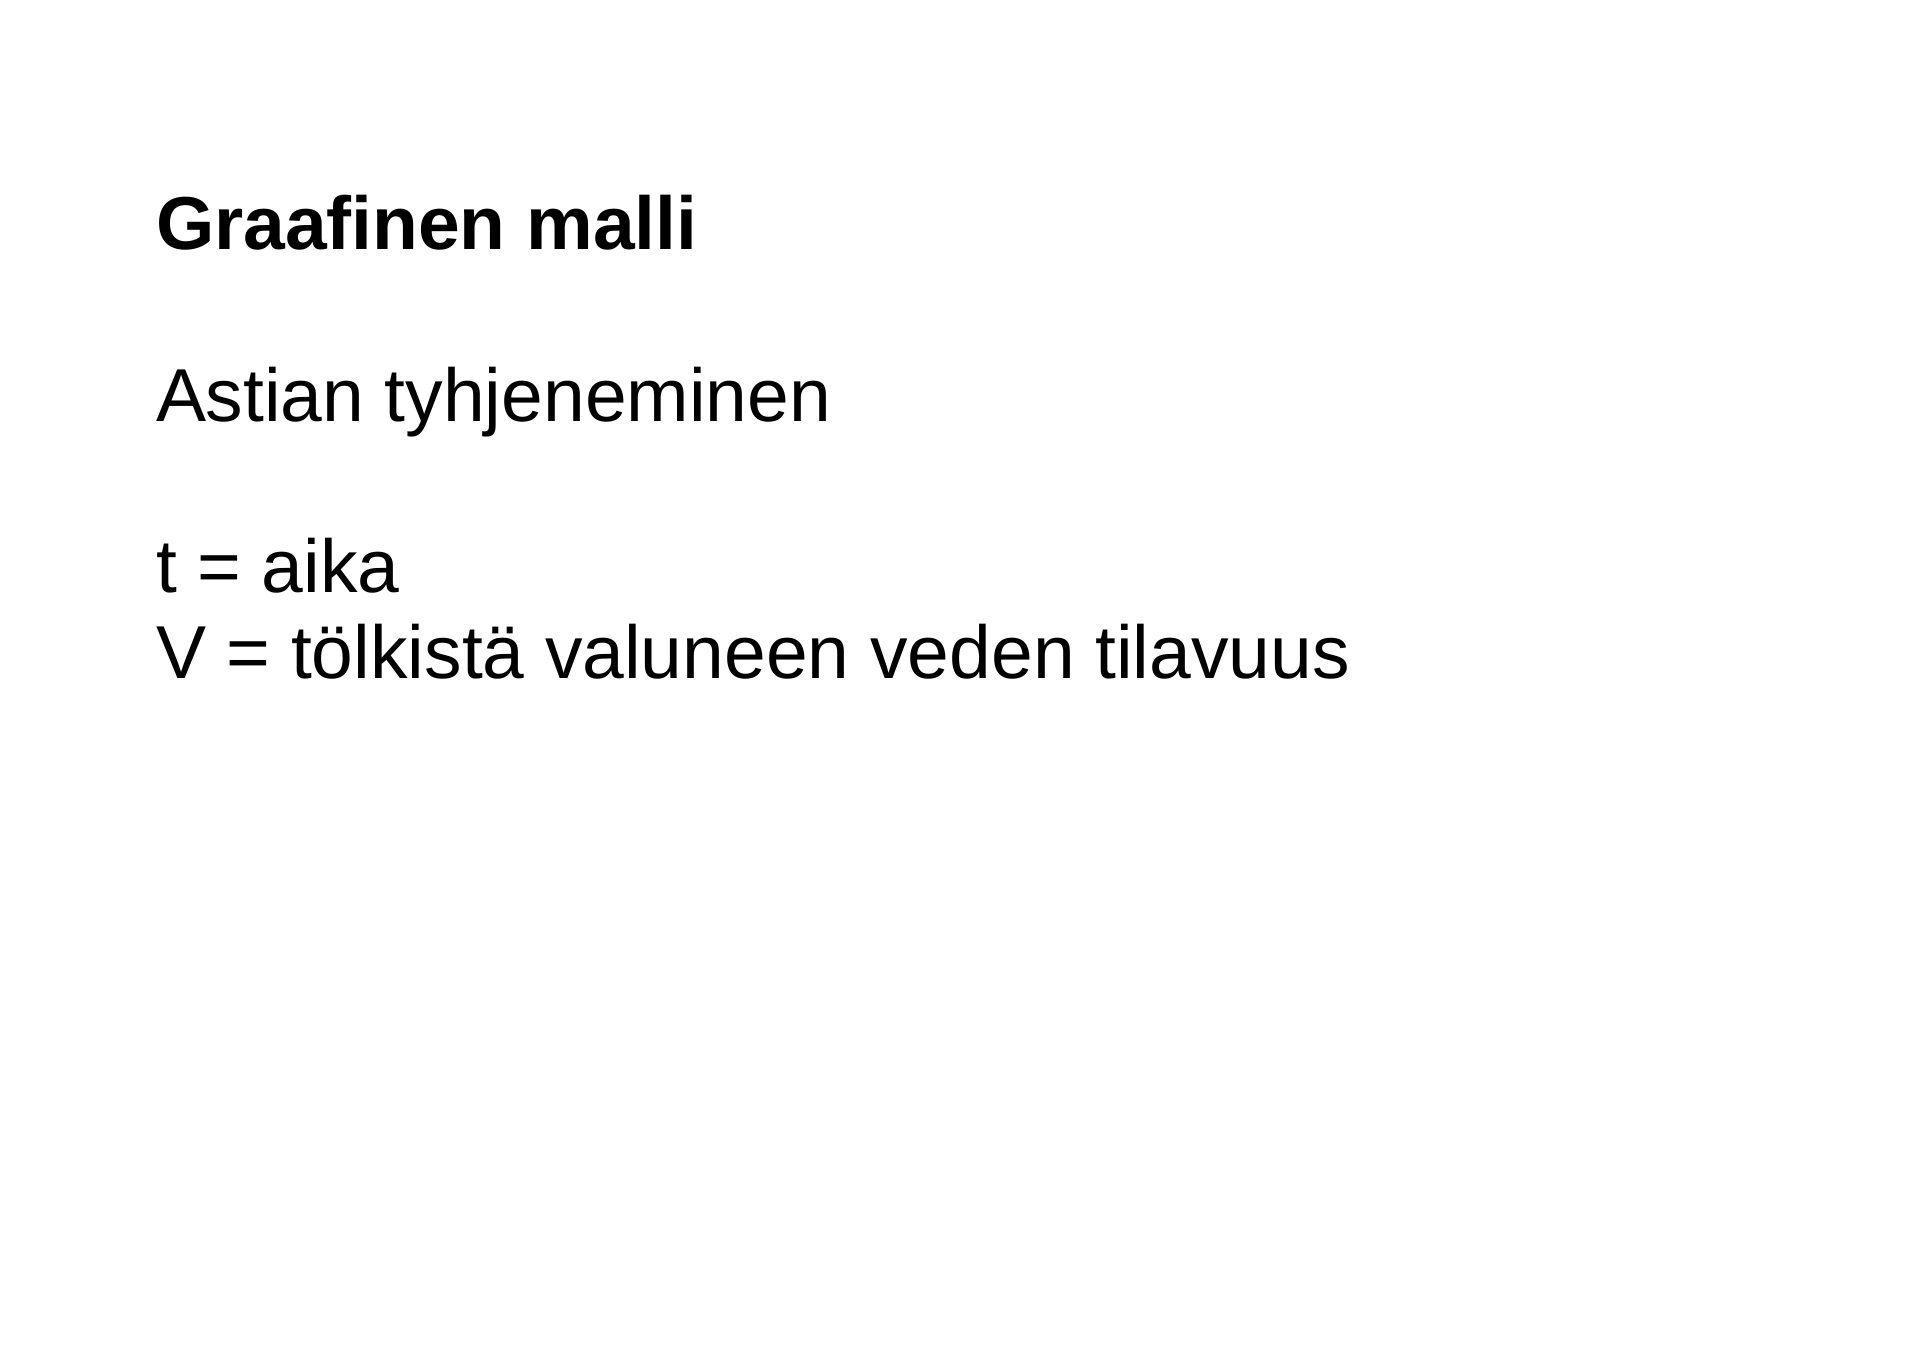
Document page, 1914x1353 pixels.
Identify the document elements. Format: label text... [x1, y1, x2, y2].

text_box Graafinen malli Astian tyhjeneminen t = aika V = tölkistä valuneen veden tilavuus [141, 170, 1559, 747]
